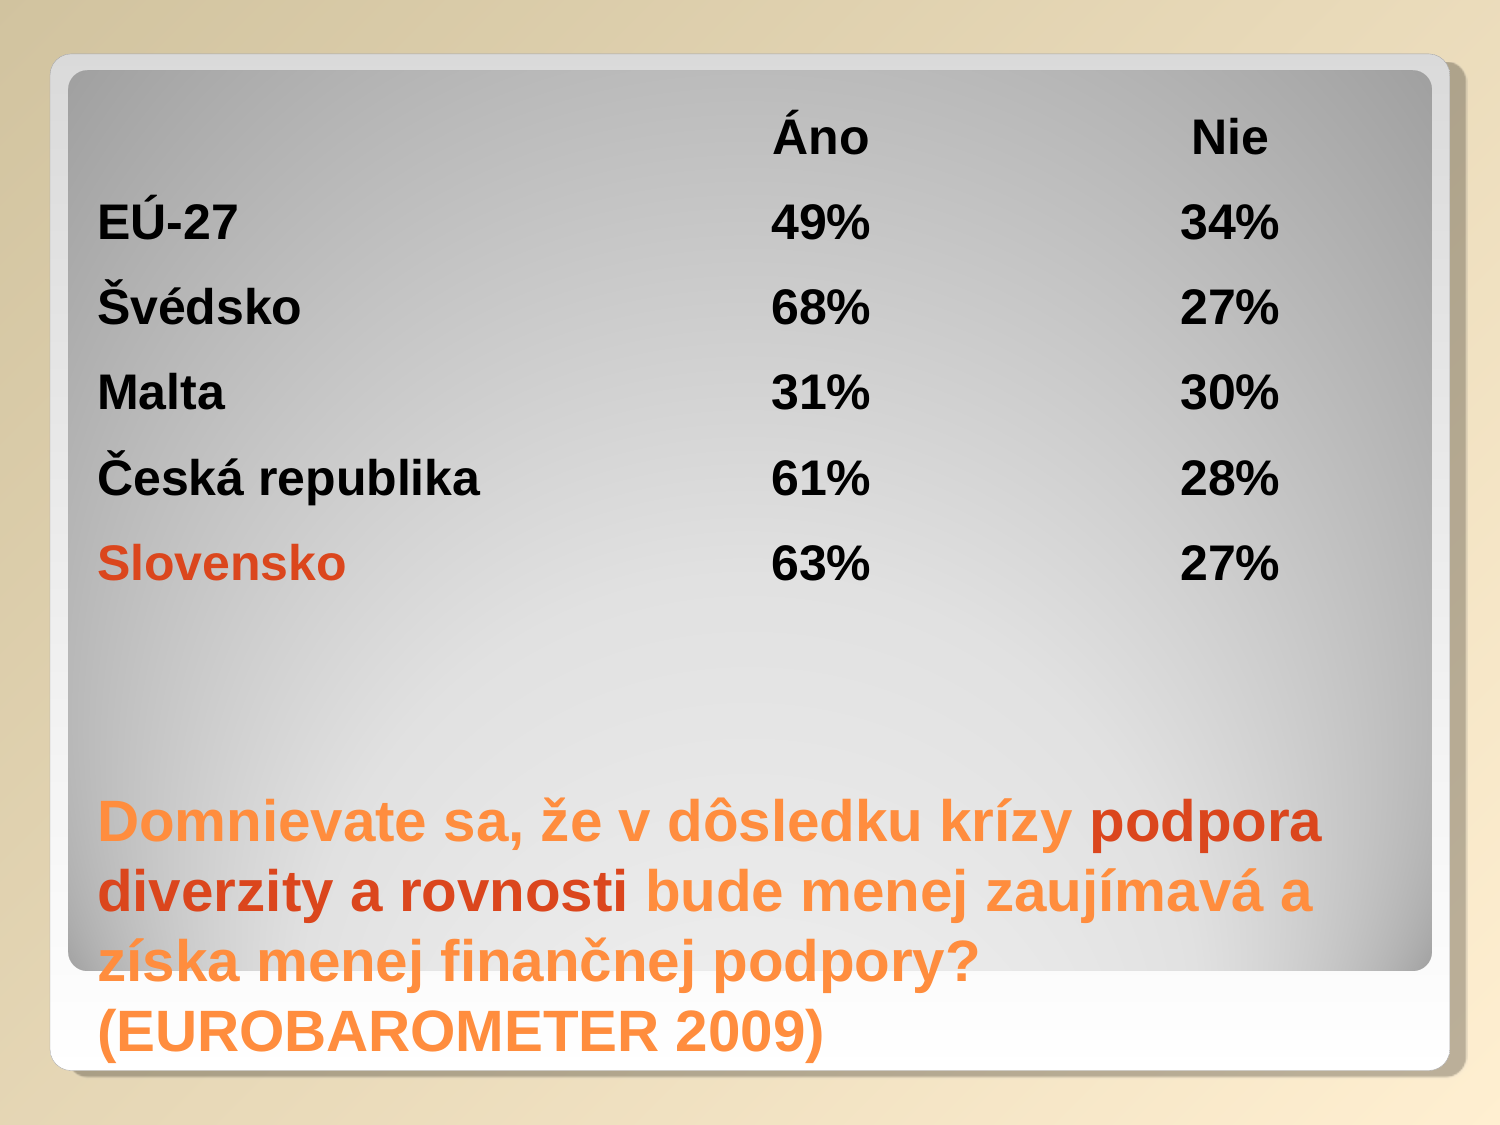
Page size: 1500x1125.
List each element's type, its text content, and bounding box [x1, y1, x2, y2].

picture [67, 69, 1433, 972]
table_cell 63% [607, 513, 1036, 598]
table_header Áno [607, 87, 1036, 172]
table_cell Česká republika [83, 427, 607, 513]
table_header [83, 87, 607, 172]
table_cell 27% [1036, 257, 1425, 342]
table_cell 49% [607, 172, 1036, 257]
table_cell Švédsko [83, 257, 607, 342]
table_cell 30% [1036, 342, 1425, 427]
table_cell Slovensko [83, 513, 607, 598]
table_cell EÚ-27 [83, 172, 607, 257]
table_cell 28% [1036, 427, 1425, 513]
table_cell 68% [607, 257, 1036, 342]
title Domnievate sa, že v dôsledku krízy podpora diverzity a rovnosti bude menej zaujímavá a získa menej finančnej podpory? (EUROBAROMETER 2009) [82, 774, 1426, 1071]
table_cell 27% [1036, 513, 1425, 598]
table_cell 31% [607, 342, 1036, 427]
table_cell 34% [1036, 172, 1425, 257]
table_cell Malta [83, 342, 607, 427]
table_header Nie [1036, 87, 1425, 172]
table_cell 61% [607, 427, 1036, 513]
